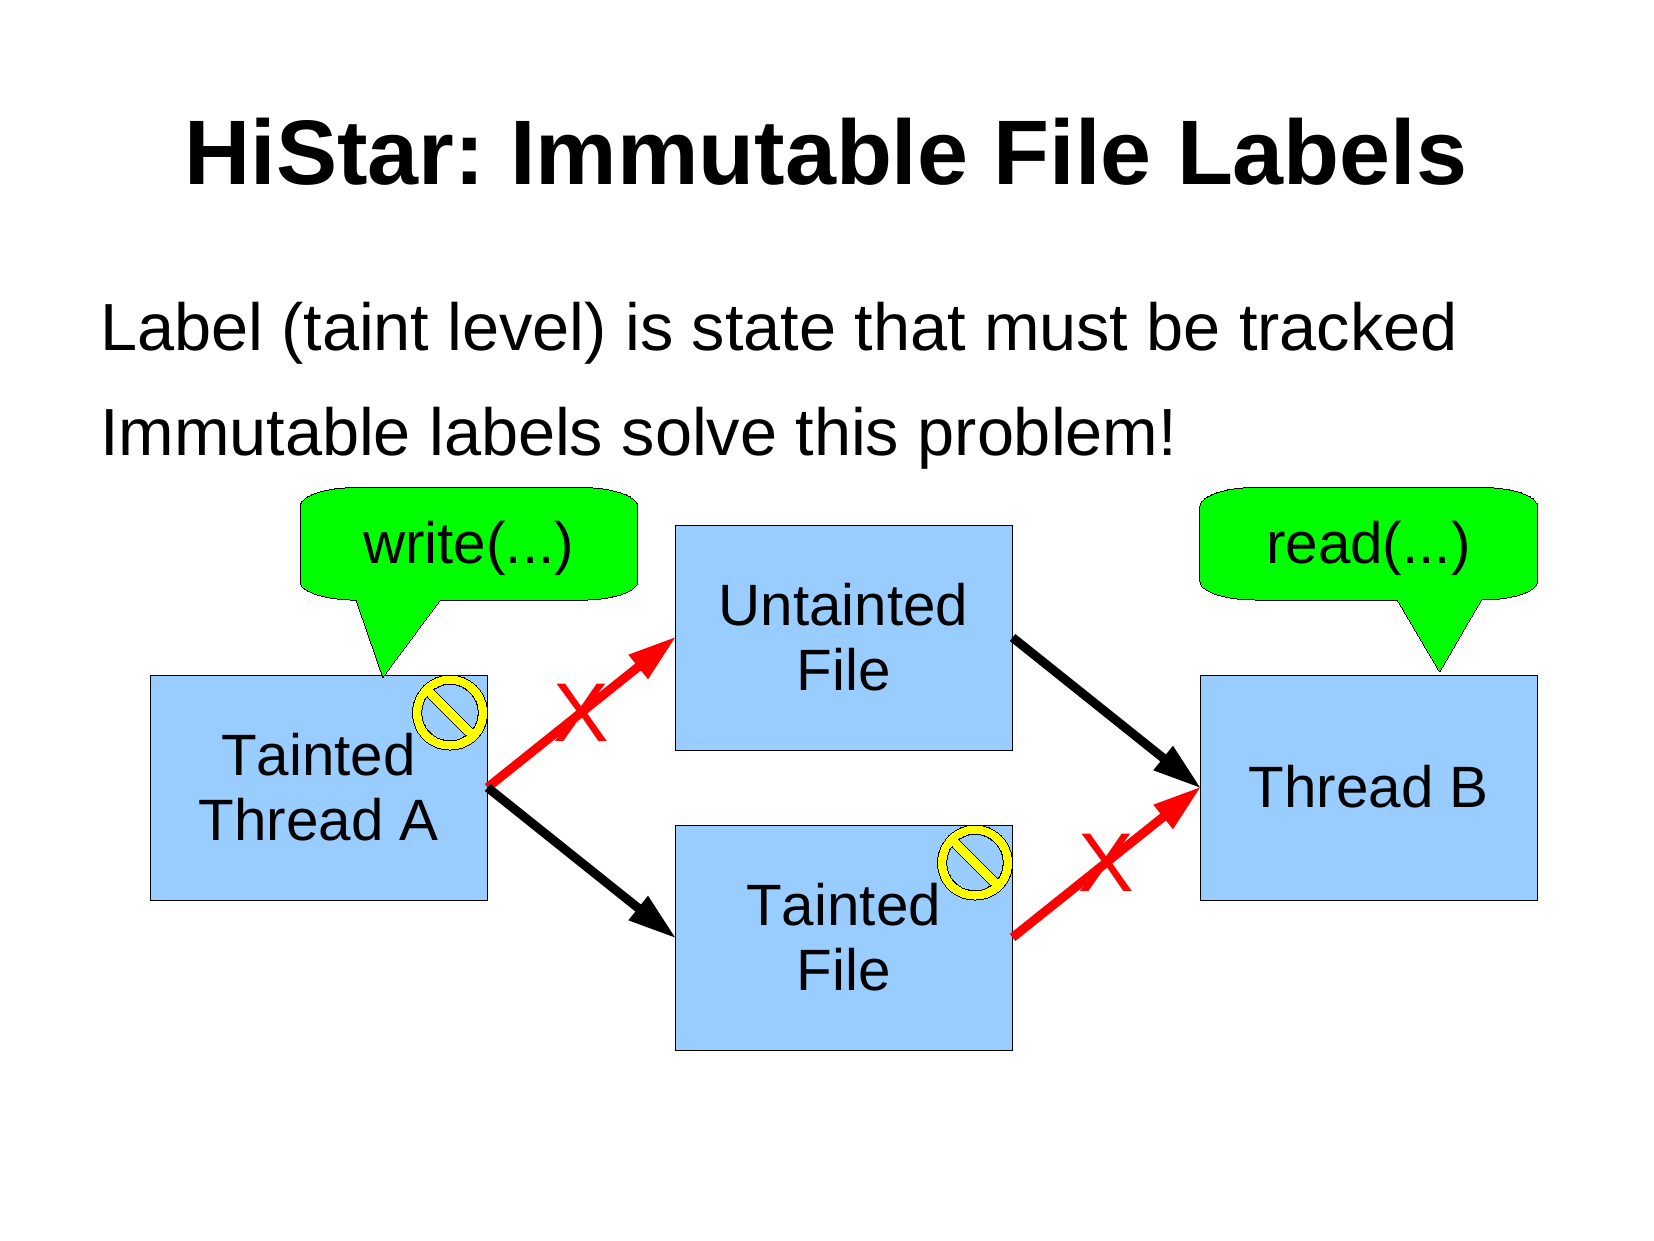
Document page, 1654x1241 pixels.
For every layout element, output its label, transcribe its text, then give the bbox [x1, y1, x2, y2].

list Label (taint level) is state that must be tracked Immutable labels solve this problem! [82, 290, 1571, 1109]
text_box [412, 675, 488, 751]
title HiStar: Immutable File Labels [82, 49, 1571, 257]
text_box [937, 825, 1013, 901]
